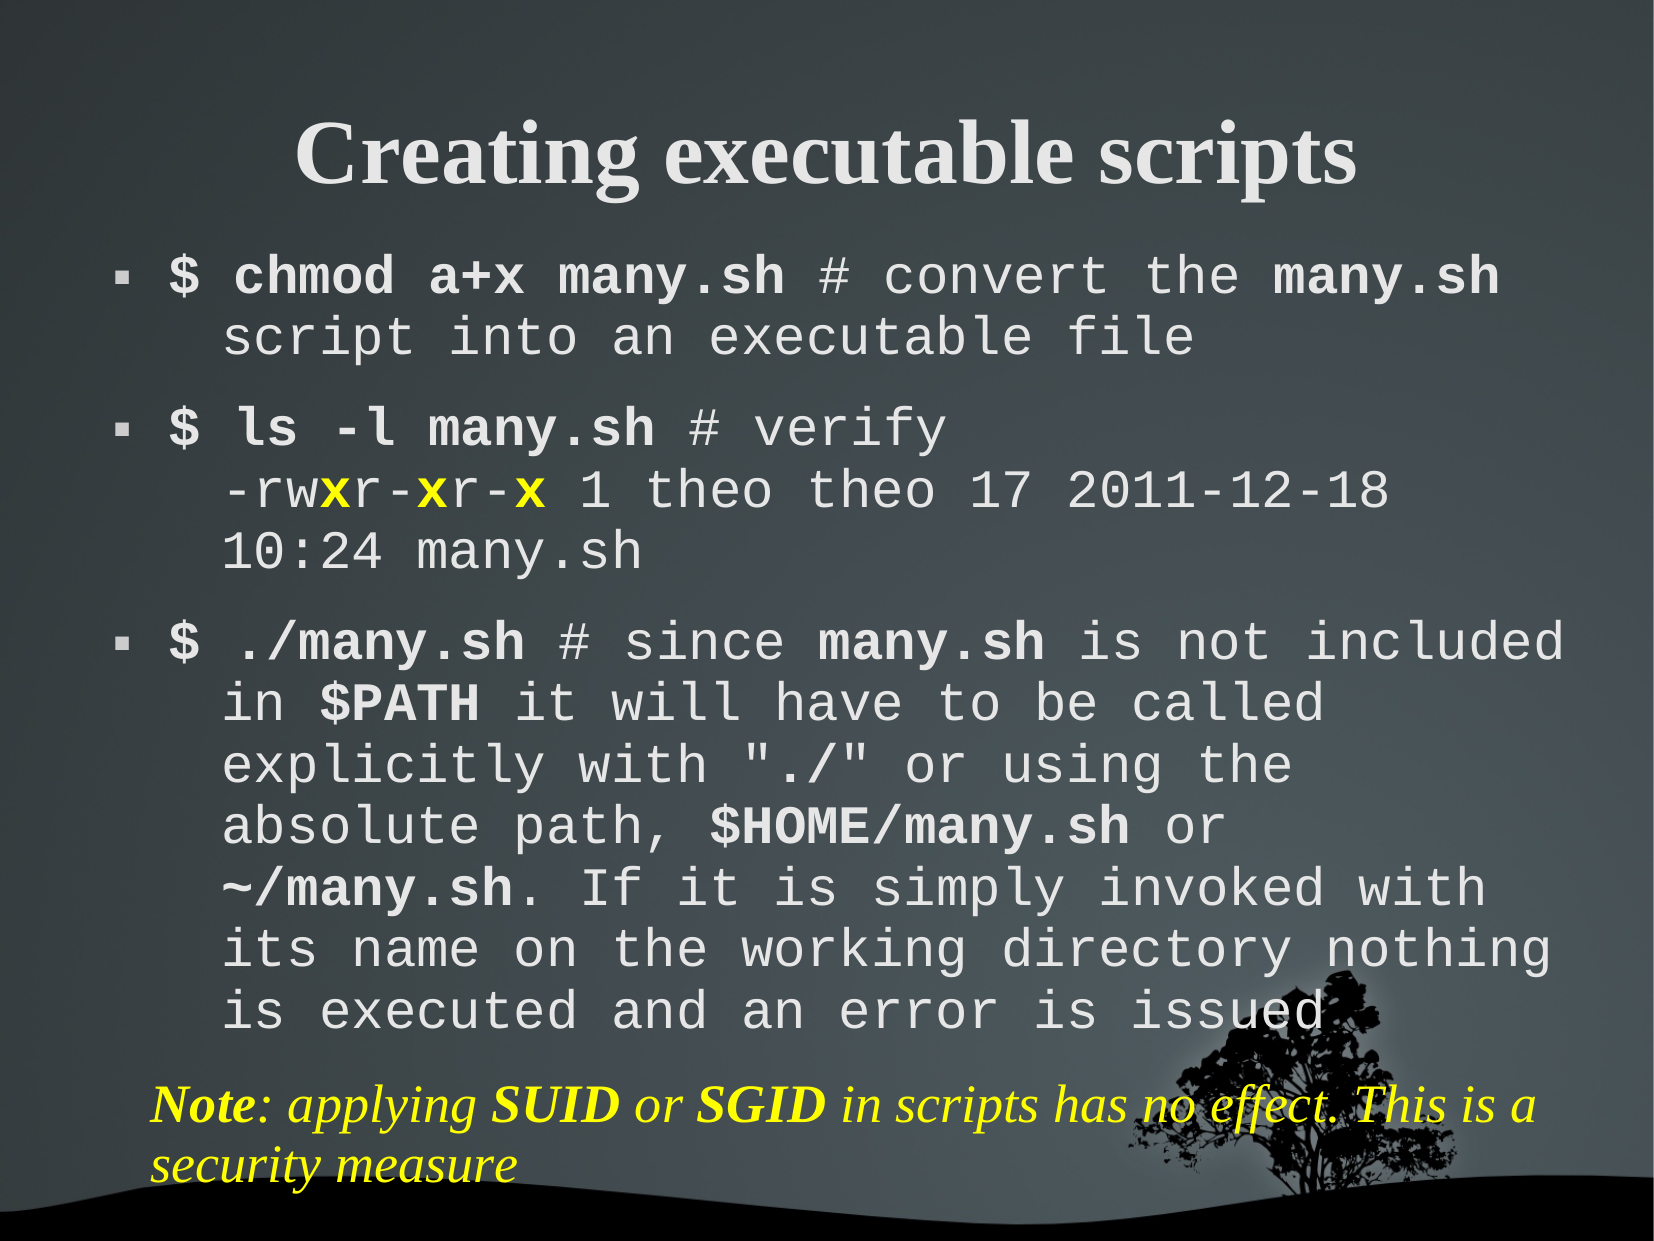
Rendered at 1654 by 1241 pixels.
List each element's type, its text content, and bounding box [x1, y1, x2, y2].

picture [0, 0, 1654, 1241]
title Creating executable scripts [82, 33, 1571, 273]
list $ chmod a+x many.sh # convert the many.sh script into an executable file $ ls -l many.sh # verify -rwxr-xr-x 1 theo theo 17 2011-12-18 10:24 many.sh $ ./many.sh # since many.sh is not included in $PATH it will have to be called explicitly with "./" or using the absolute path, $ΗΟΜΕ/many.sh or ~/many.sh. If it is simply invoked with its name on the working directory nothing is executed and an error is issued Note: applying SUID or SGID in scripts has no effect. This is a security measure [80, 247, 1569, 1195]
